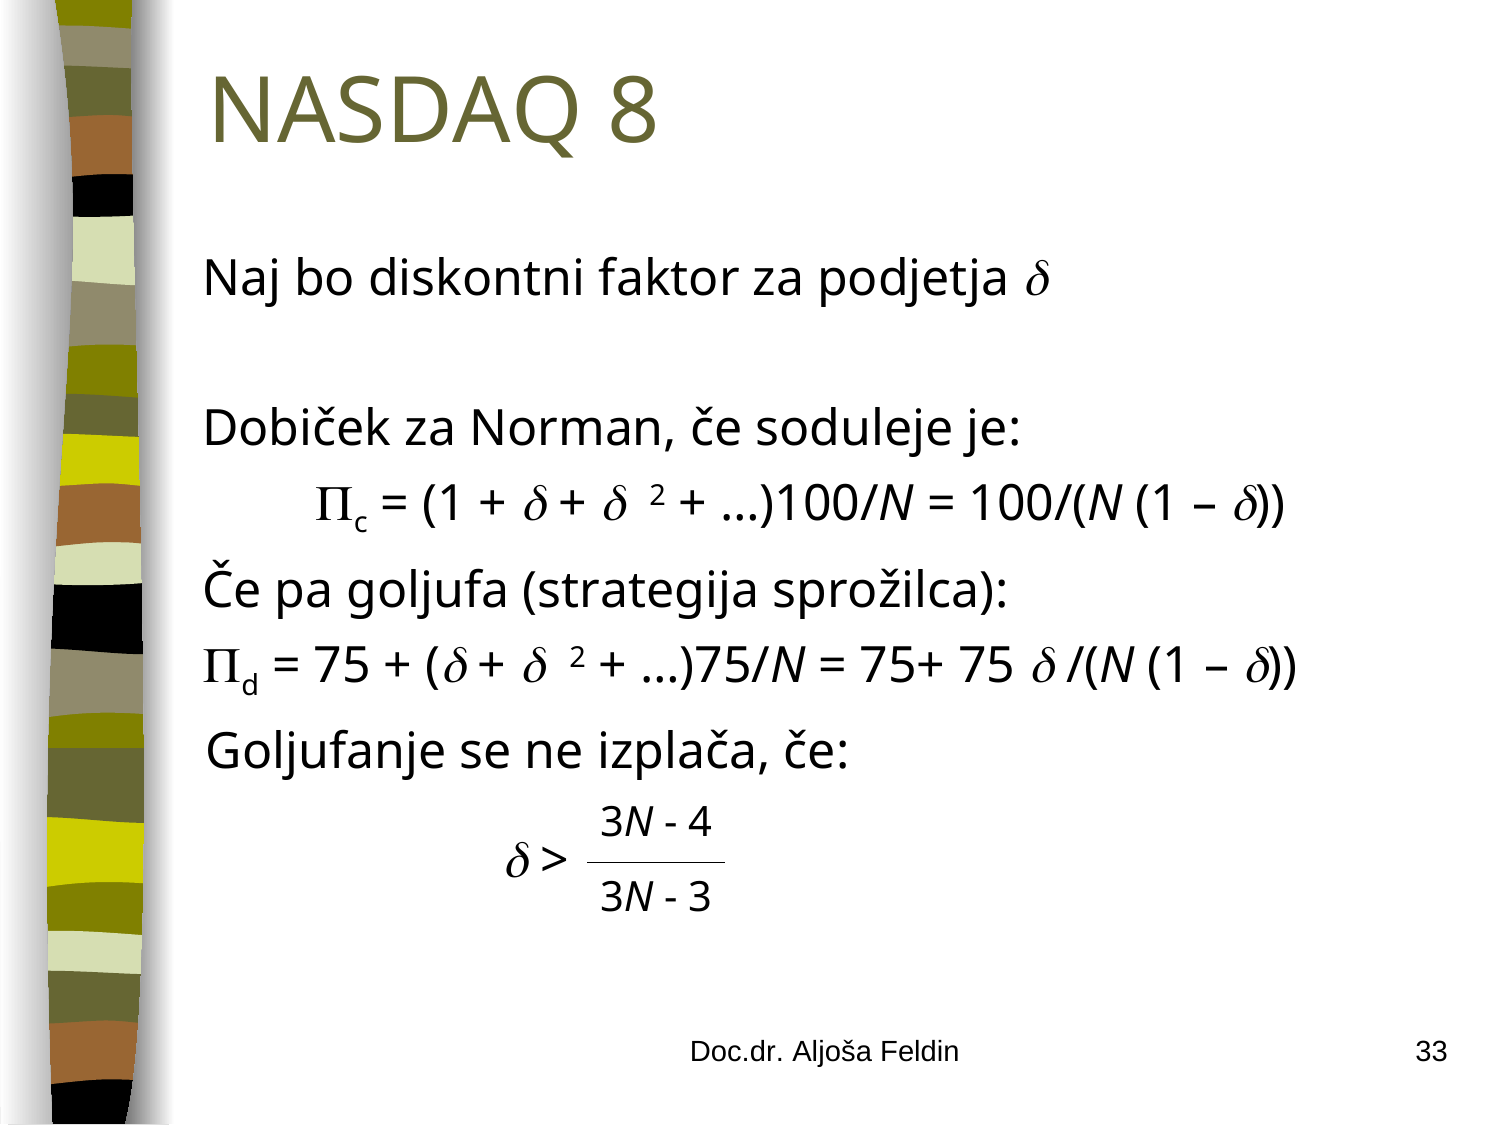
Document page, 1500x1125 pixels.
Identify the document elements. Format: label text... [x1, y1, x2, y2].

text_box Naj bo diskontni faktor za podjetja  [187, 237, 1426, 313]
text_box <number> [1149, 1025, 1463, 1101]
text_box 3N - 3 [574, 862, 738, 928]
text_box d = 75 + ( + 2 + …)75/N = 75+ 75  /(N (1 – )) [187, 624, 1451, 709]
text_box 3N - 4 [574, 787, 738, 853]
title NASDAQ 8 [192, 12, 1468, 201]
text_box c = (1 +  + 2 + …)100/N = 100/(N (1 – )) [299, 462, 1401, 547]
text_box Goljufanje se ne izplača, če: [191, 711, 944, 787]
text_box Če pa goljufa (strategija sprožilca): [187, 549, 1326, 624]
text_box Dobiček za Norman, če soduleje je: [187, 387, 1451, 463]
text_box  > [487, 820, 638, 896]
text_box Doc.dr. Aljoša Feldin [587, 1025, 1063, 1101]
